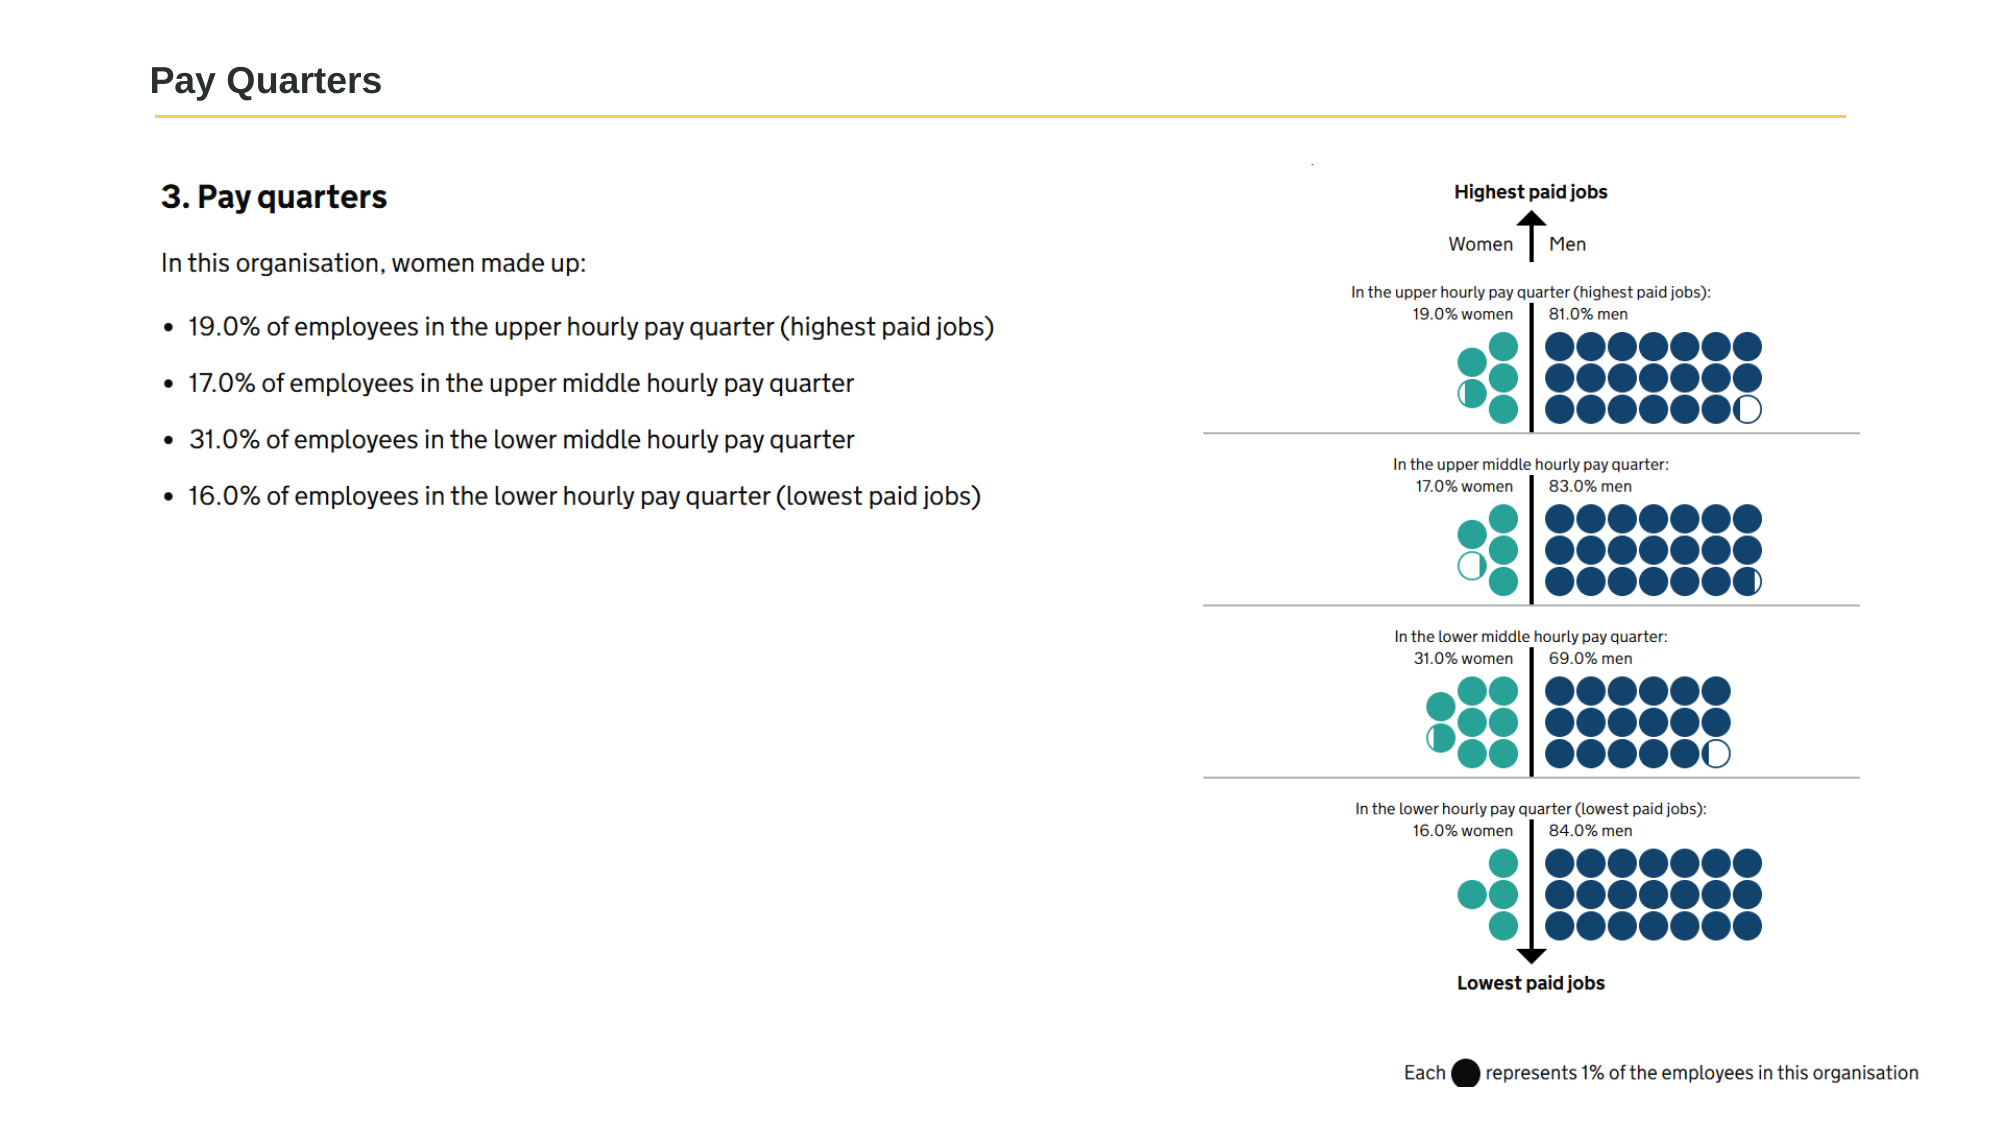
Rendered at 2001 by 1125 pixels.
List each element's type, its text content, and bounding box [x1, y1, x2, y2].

text_box Pay Quarters [134, 53, 1363, 114]
picture [134, 138, 1021, 533]
picture [1156, 138, 1884, 1000]
picture [1397, 1050, 1930, 1087]
